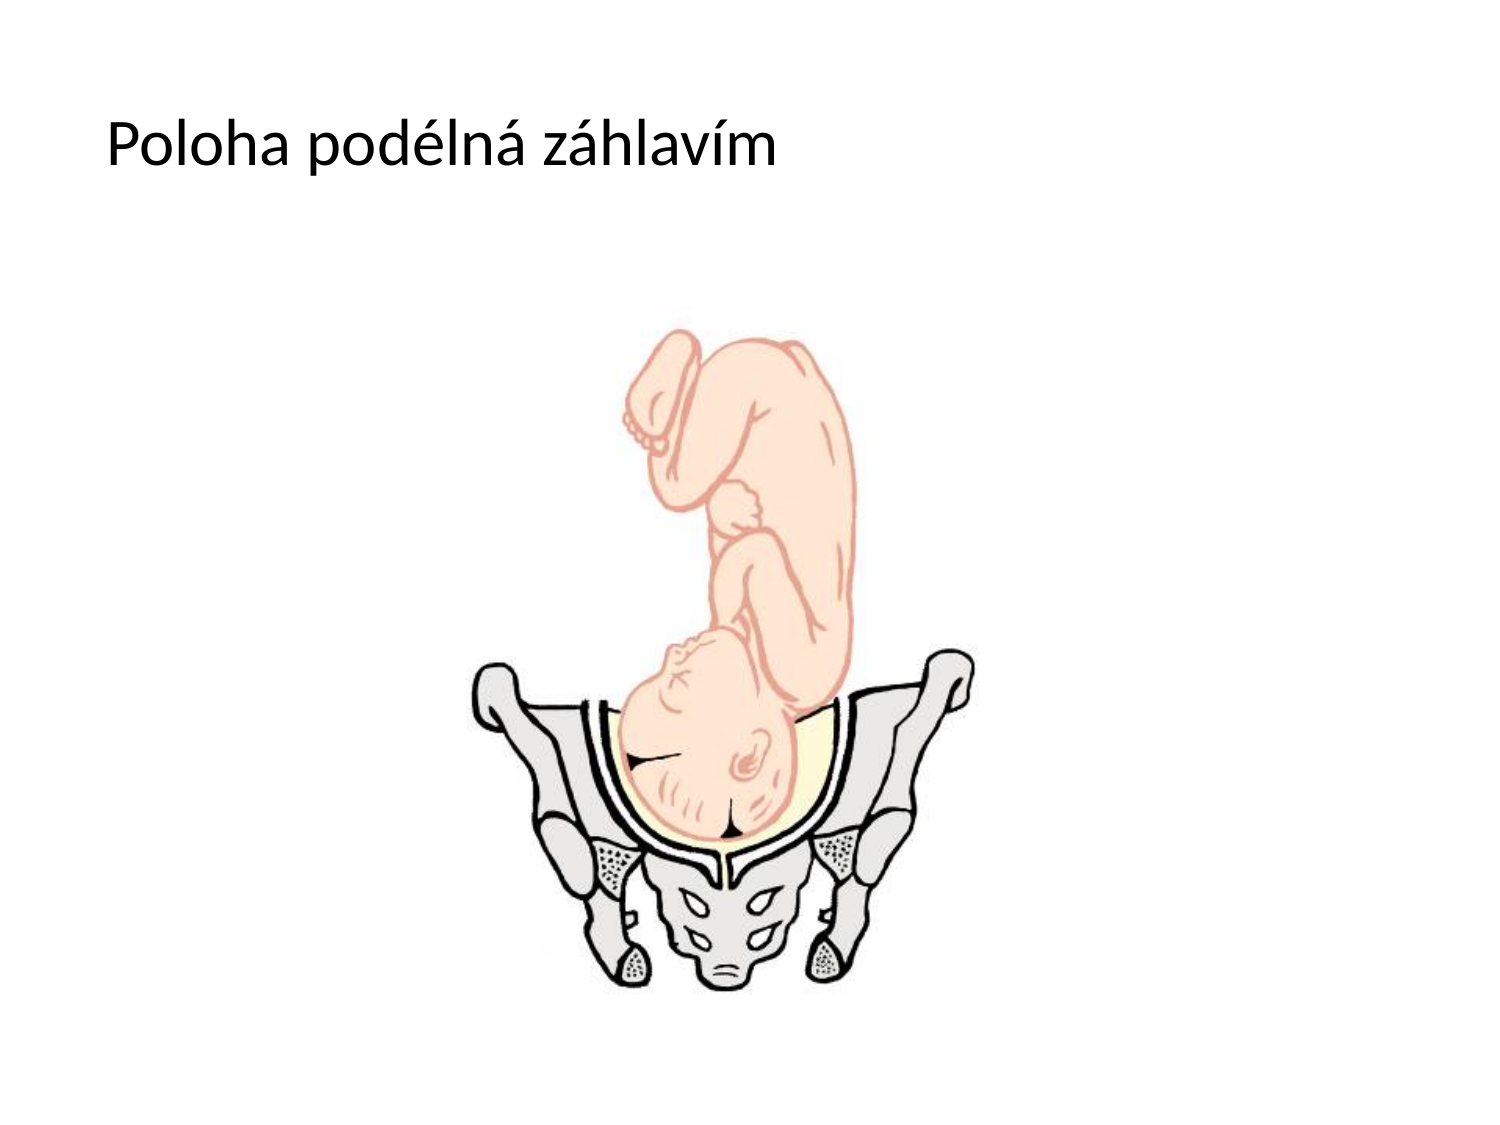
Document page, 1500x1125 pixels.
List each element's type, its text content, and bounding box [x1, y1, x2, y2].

title Poloha podélná záhlavím [90, 45, 1441, 233]
picture [466, 307, 981, 1004]
